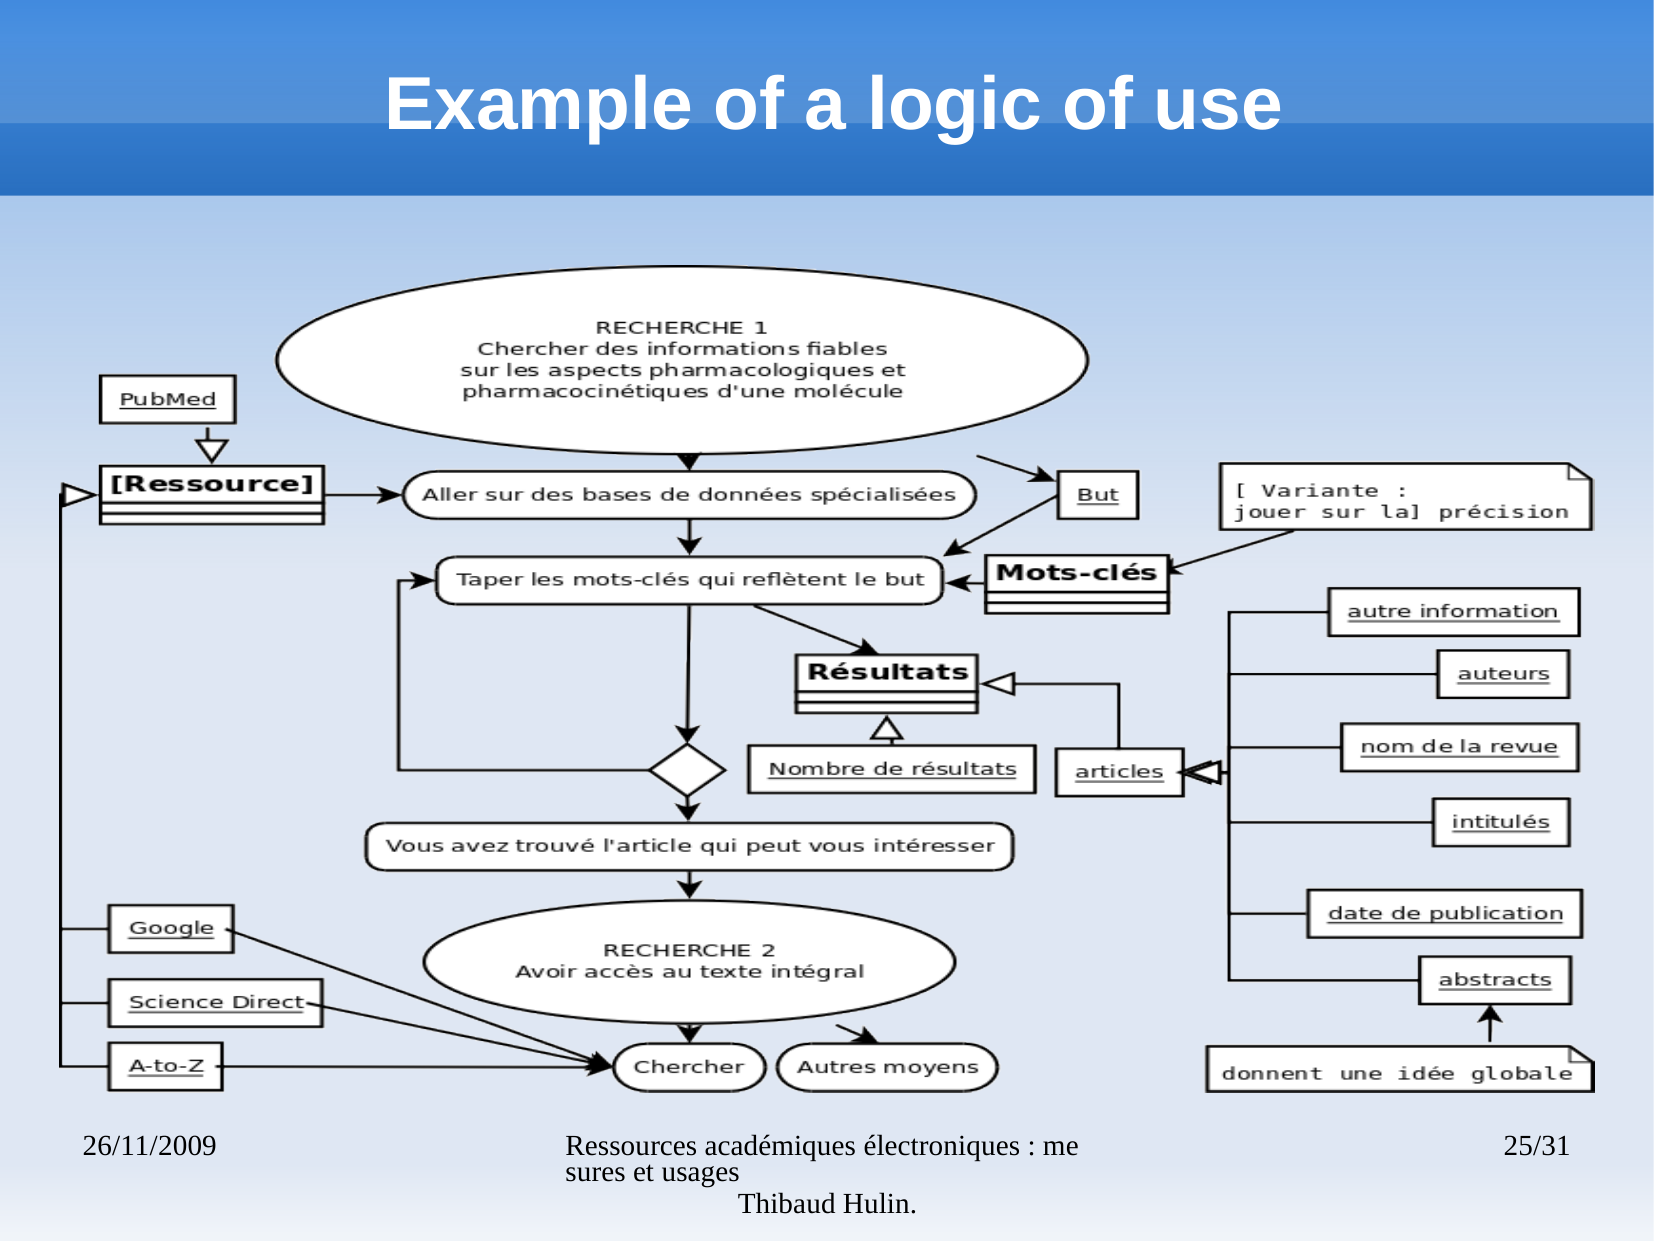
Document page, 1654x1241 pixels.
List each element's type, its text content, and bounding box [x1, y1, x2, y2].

title Example of a logic of use [76, 0, 1565, 208]
picture [0, 0, 1654, 1241]
